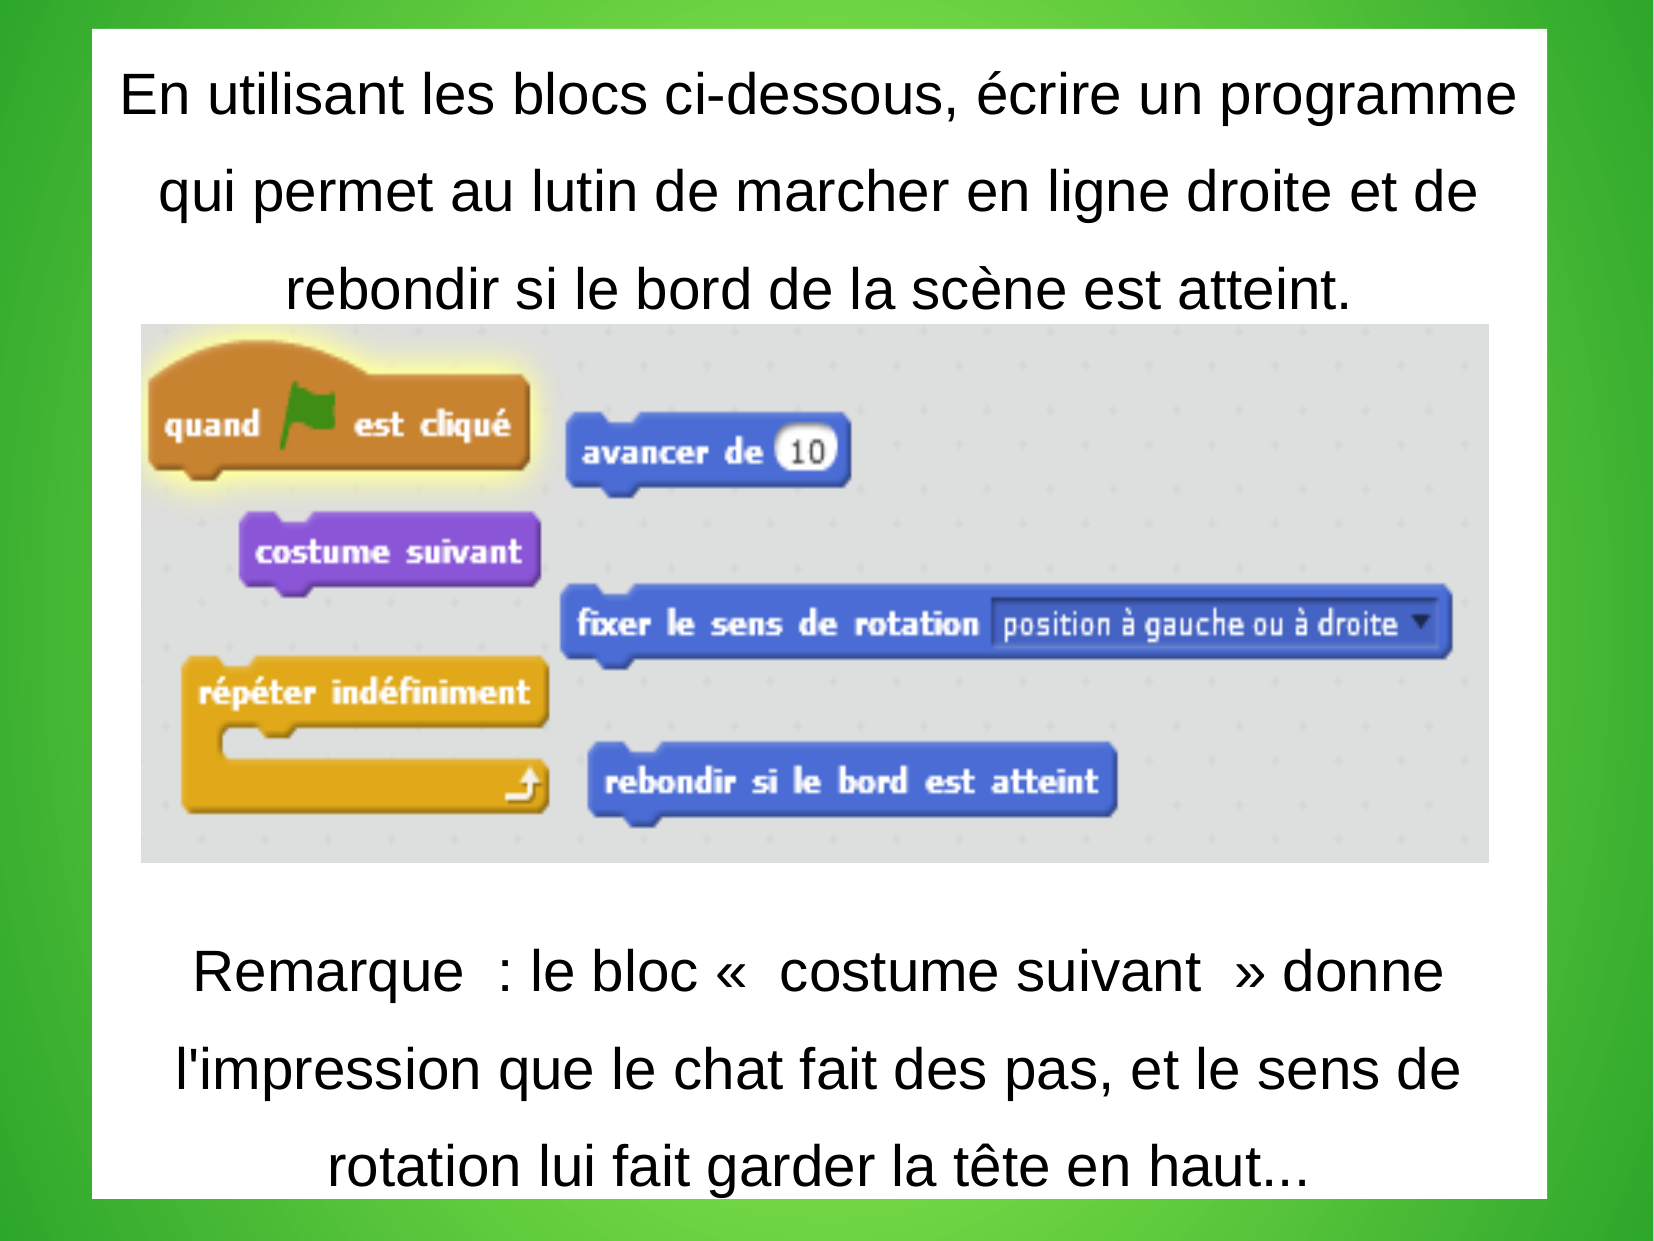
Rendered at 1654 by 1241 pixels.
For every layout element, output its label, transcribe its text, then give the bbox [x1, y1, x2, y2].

text_box En utilisant les blocs ci-dessous, écrire un programme qui permet au lutin de marcher en ligne droite et de rebondir si le bord de la scène est atteint. Remarque : le bloc « costume suivant » donne l'impression que le chat fait des pas, et le sens de rotation lui fait garder la tête en haut... [92, 45, 1548, 1183]
title [82, 0, 1571, 325]
picture [0, 0, 1654, 1241]
picture [141, 324, 1489, 863]
